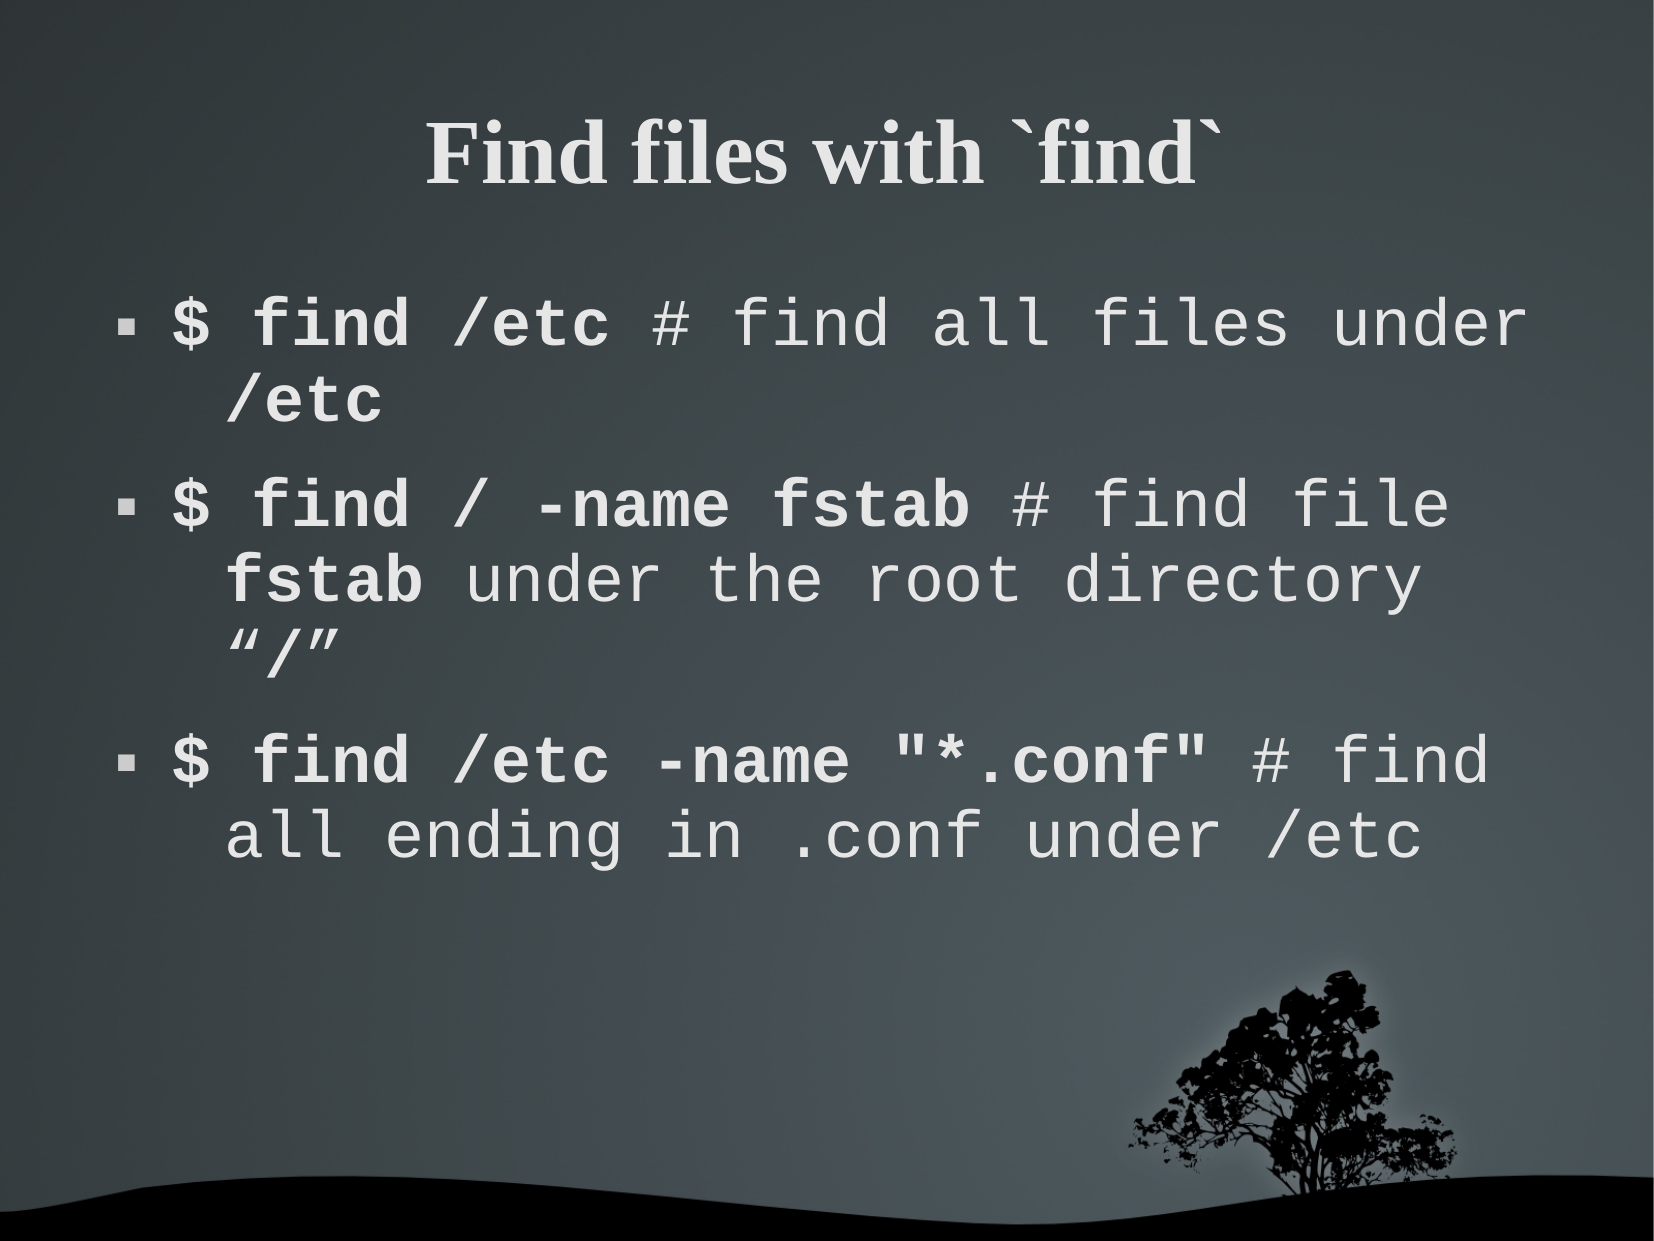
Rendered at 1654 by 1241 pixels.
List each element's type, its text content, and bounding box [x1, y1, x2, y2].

picture [0, 0, 1654, 1241]
title Find files with `find` [82, 49, 1571, 257]
list $ find /etc # find all files under /etc $ find / -name fstab # find file fstab under the root directory “/” $ find /etc -name "*.conf" # find all ending in .conf under /etc [82, 290, 1571, 1109]
